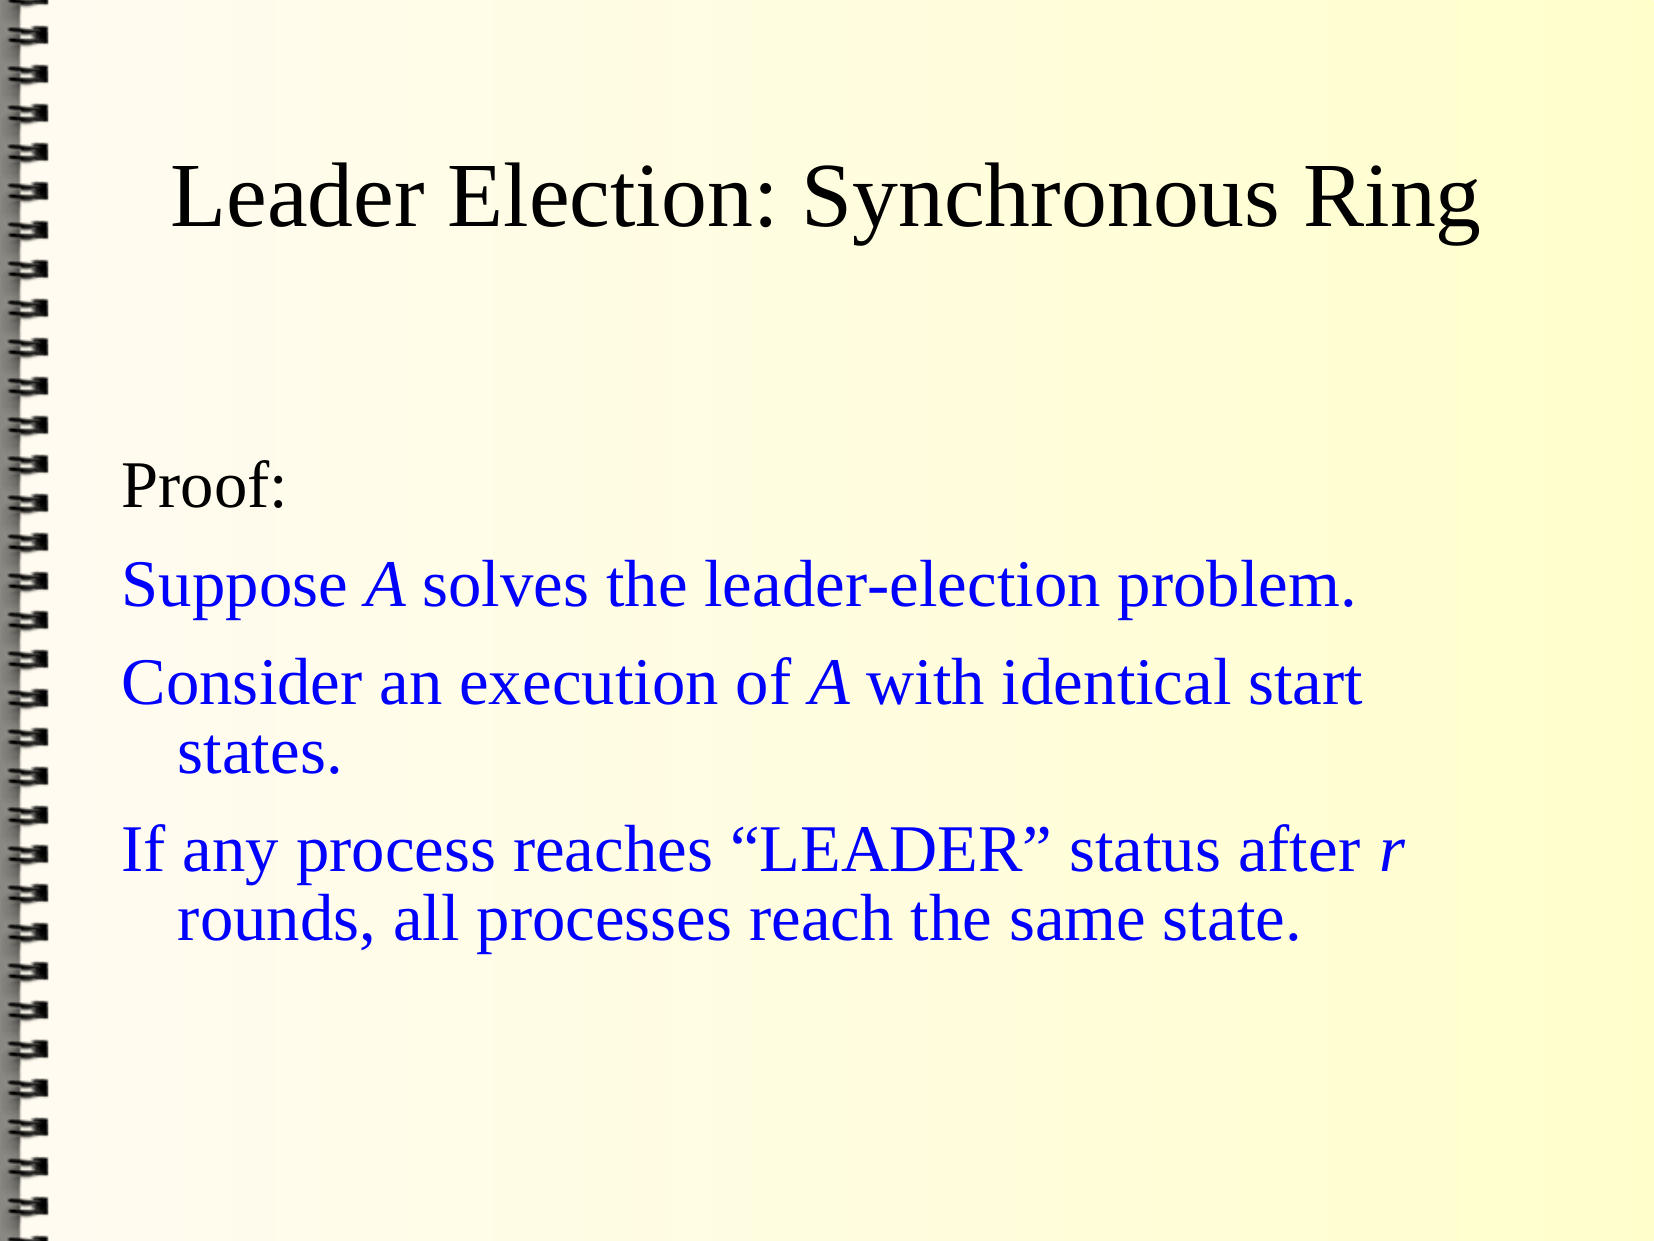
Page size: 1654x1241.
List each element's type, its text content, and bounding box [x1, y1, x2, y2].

picture [0, 0, 1654, 1241]
title Leader Election: Synchronous Ring [121, 98, 1534, 291]
list Proof: Suppose A solves the leader-election problem. Consider an execution of A with identical start states. If any process reaches “LEADER” status after r rounds, all processes reach the same state. [121, 344, 1534, 1112]
